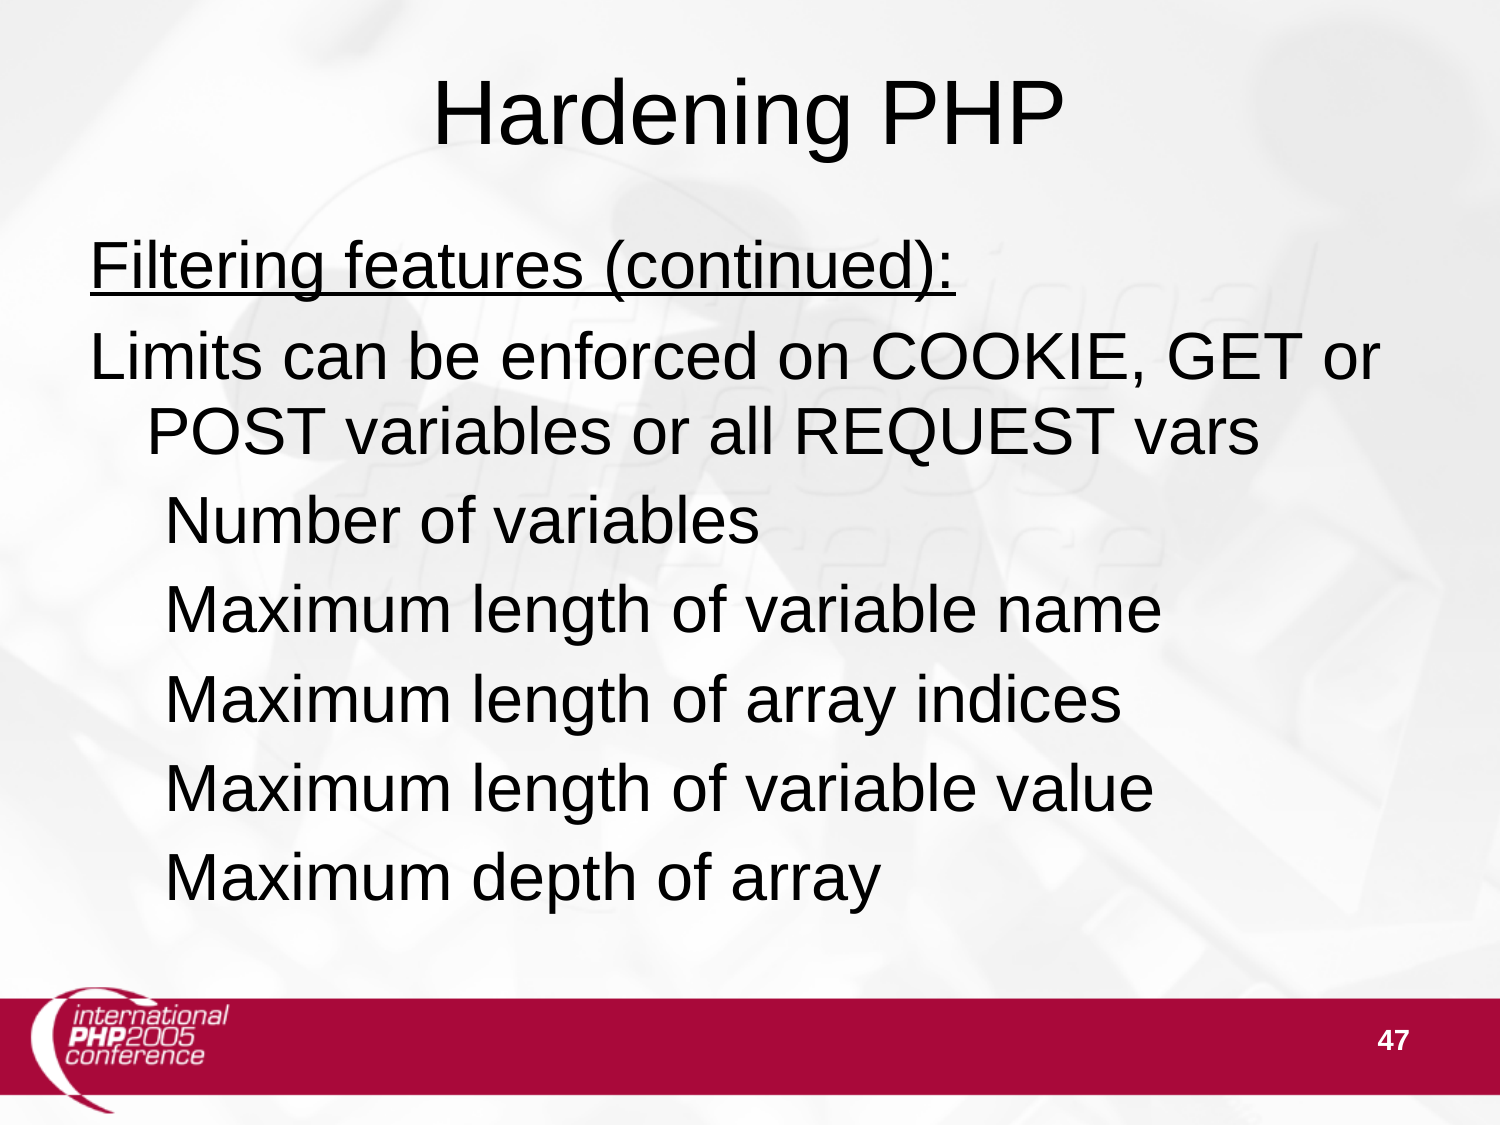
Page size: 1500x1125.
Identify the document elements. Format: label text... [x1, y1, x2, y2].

picture [0, 0, 1500, 1125]
list Filtering features (continued): Limits can be enforced on COOKIE, GET or POST variables or all REQUEST vars Number of variables Maximum length of variable name Maximum length of array indices Maximum length of variable value Maximum depth of array [75, 220, 1426, 977]
title Hardening PHP [75, 18, 1426, 207]
